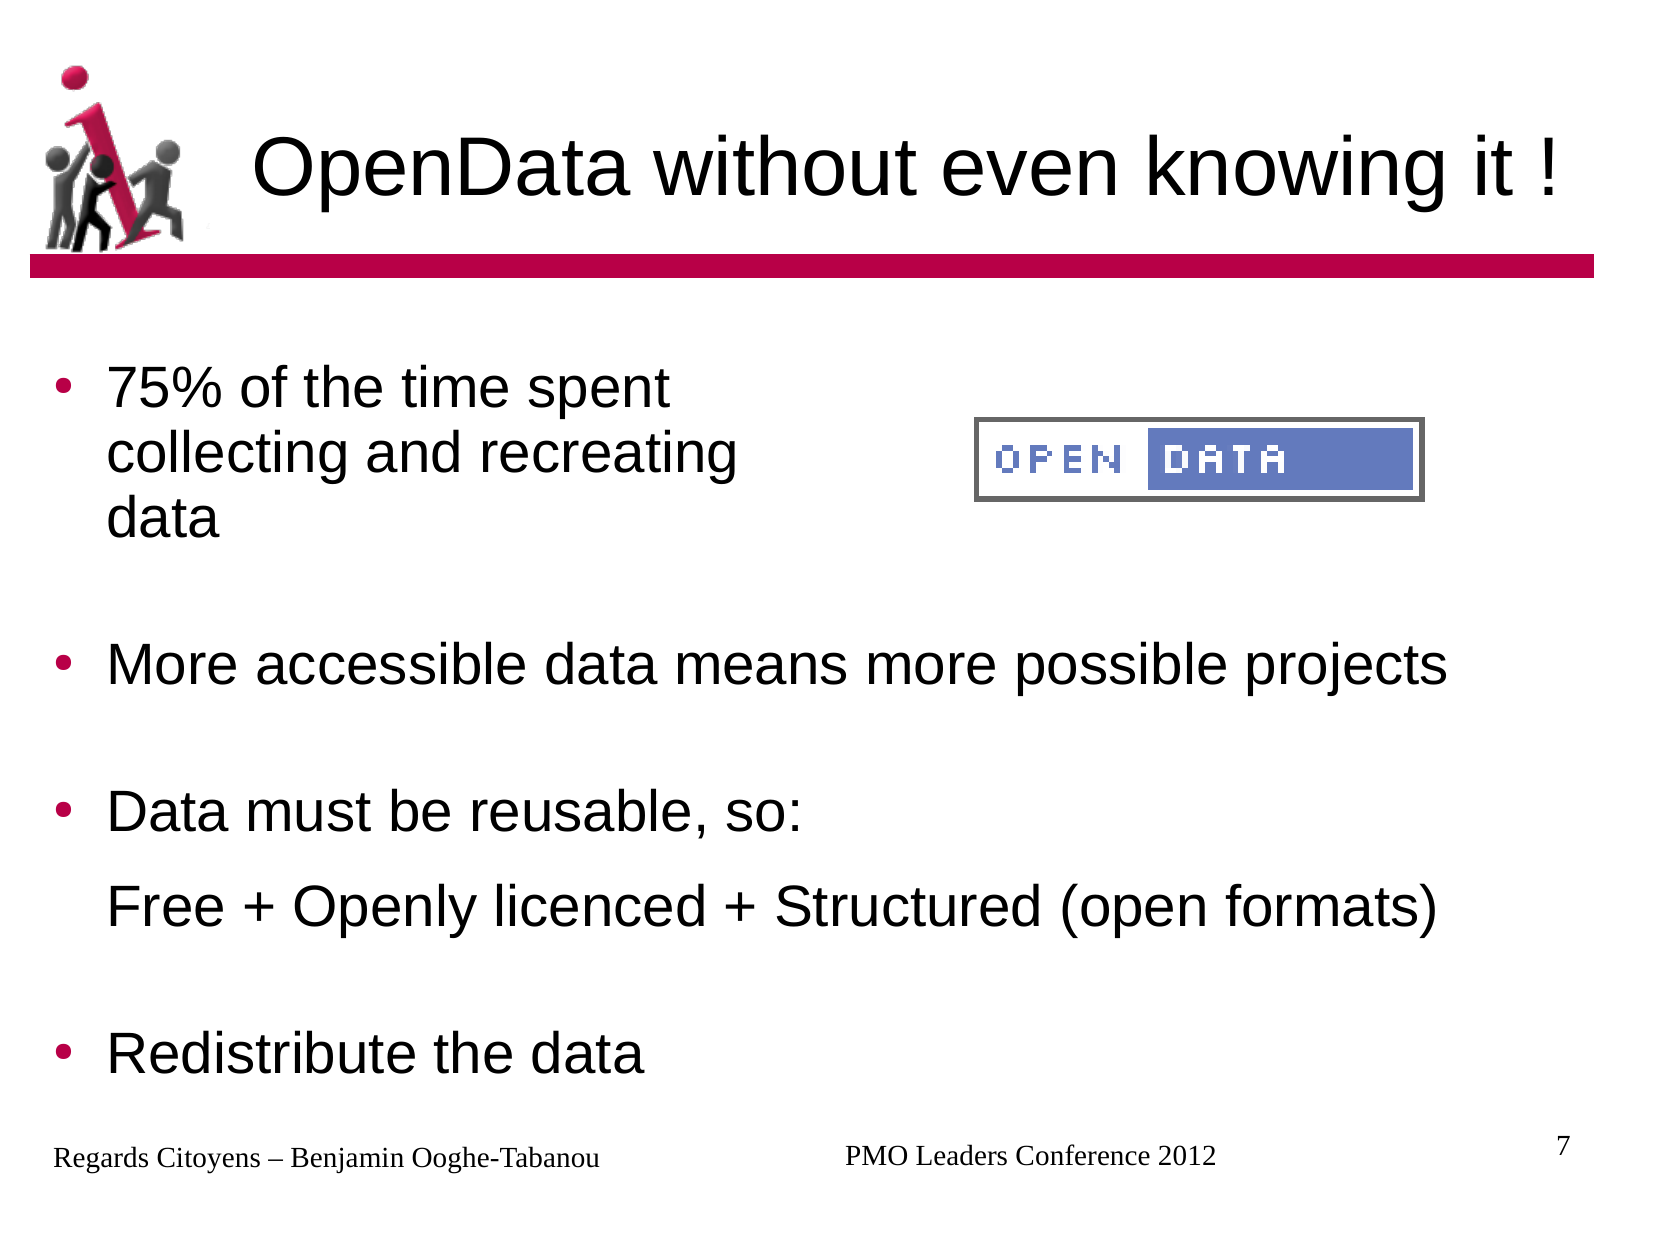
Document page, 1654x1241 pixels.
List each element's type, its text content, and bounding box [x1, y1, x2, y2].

list 75% of the time spent collecting and recreating data More accessible data means more possible projects Data must be reusable, so: Free + Openly licenced + Structured (open formats) Redistribute the data [35, 354, 1565, 1134]
picture [29, 60, 210, 254]
title OpenData without even knowing it ! [212, 70, 1601, 264]
picture [974, 417, 1425, 502]
